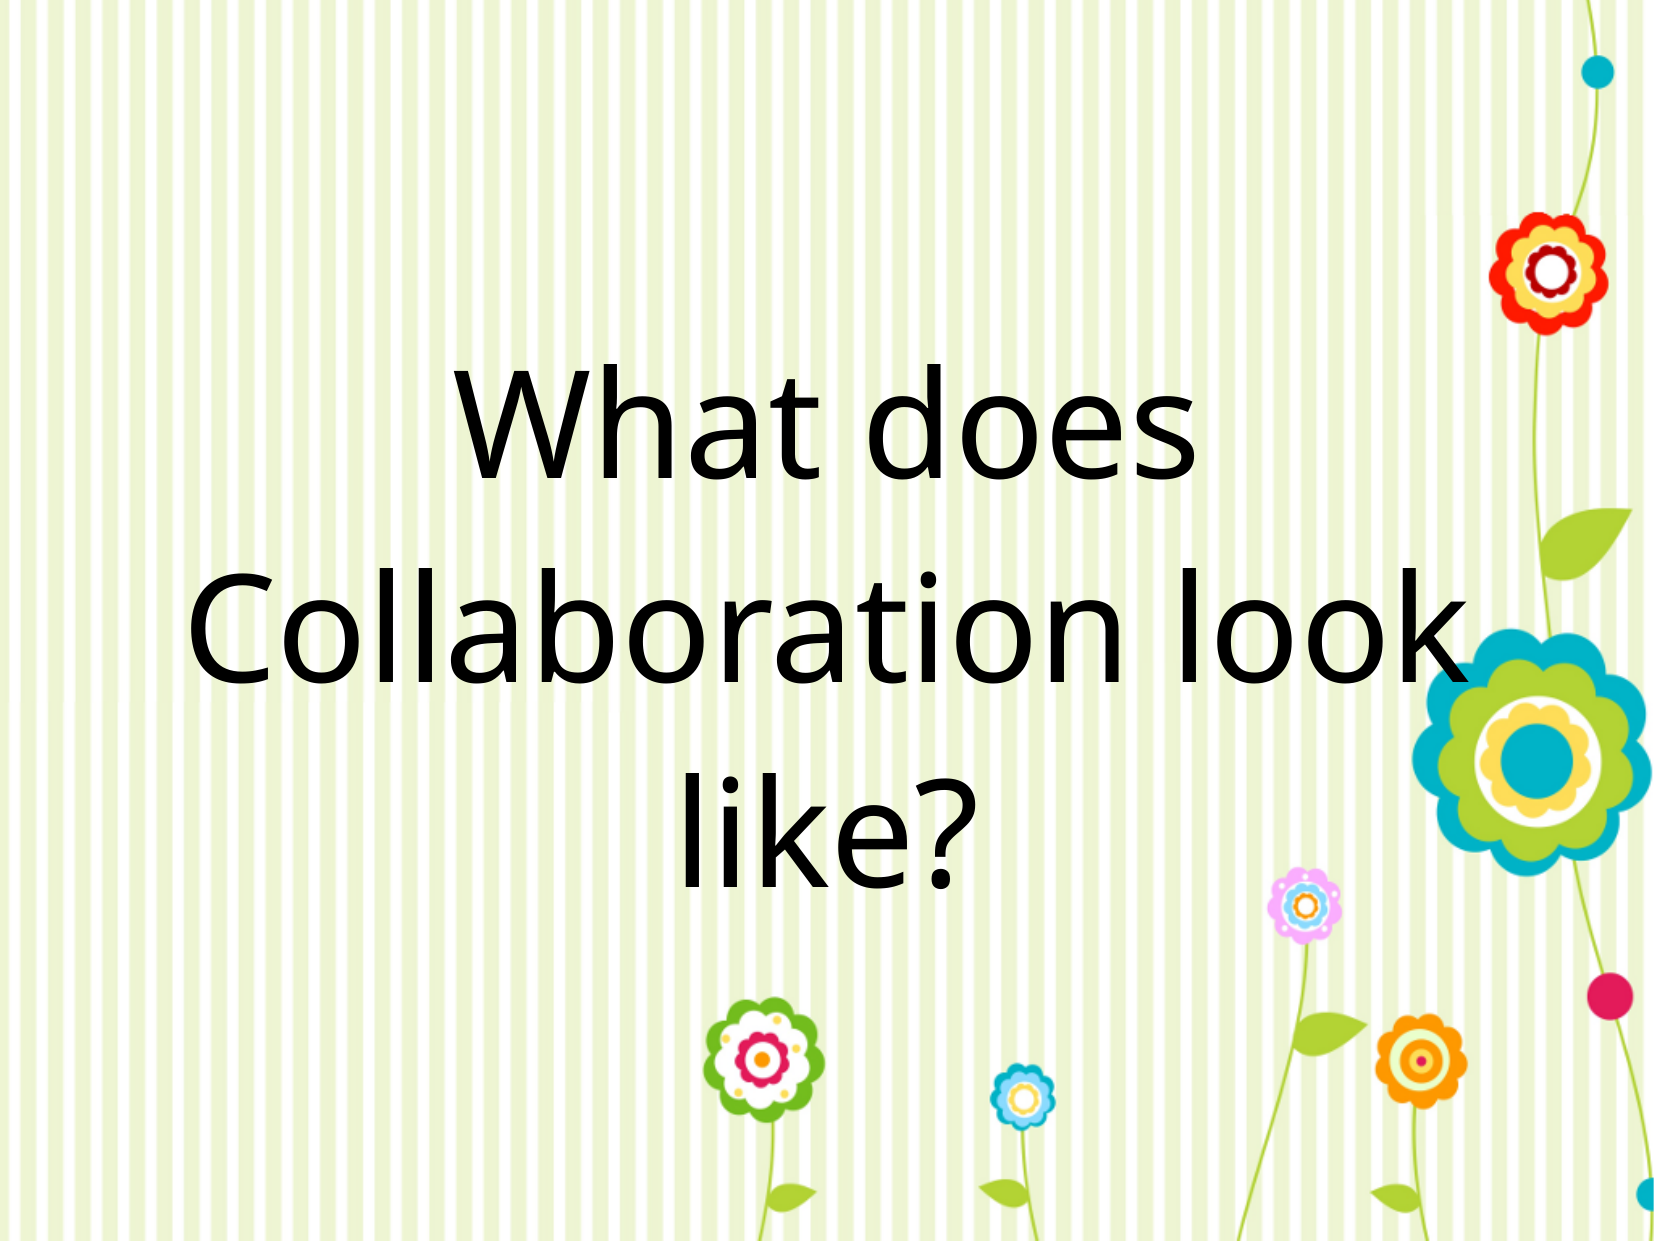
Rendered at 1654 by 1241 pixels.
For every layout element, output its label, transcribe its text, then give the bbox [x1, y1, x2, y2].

subtitle What does Collaboration look like? [82, 49, 1571, 1201]
picture [0, 0, 1654, 1241]
